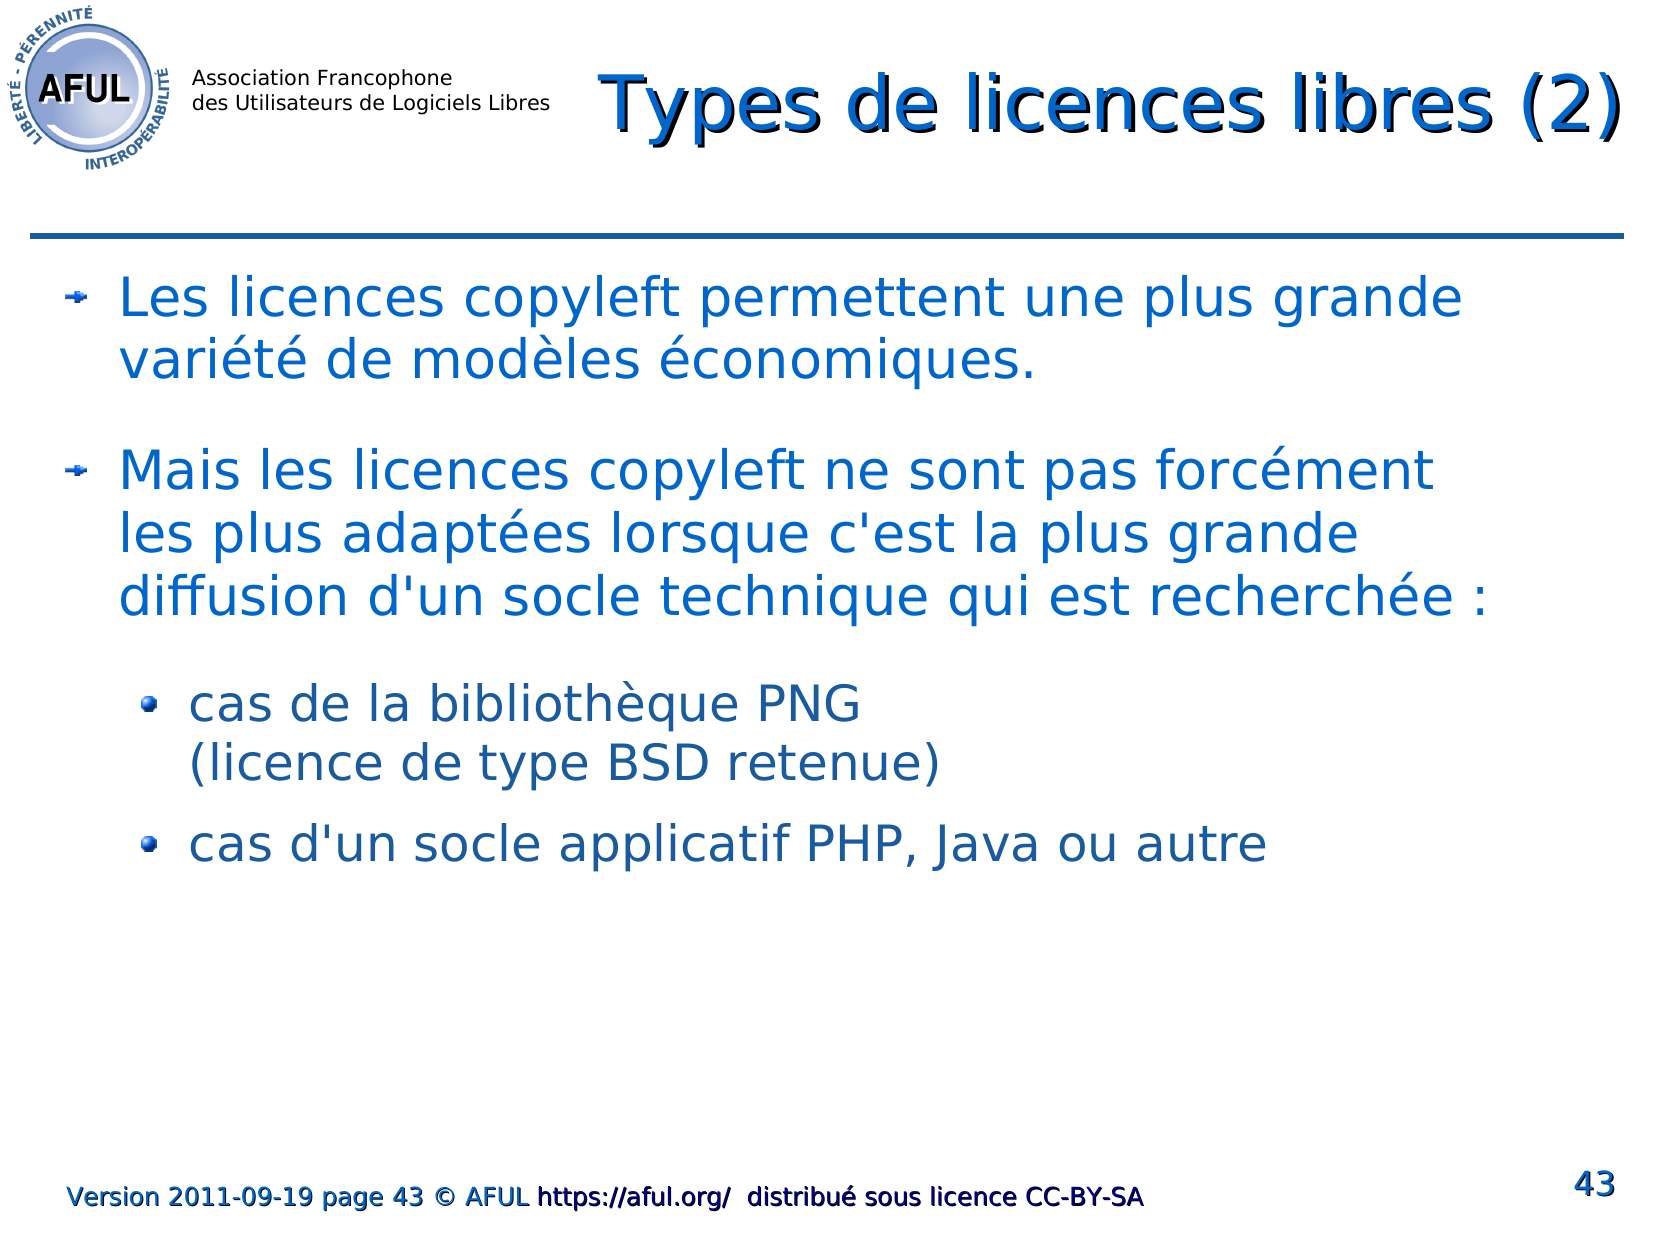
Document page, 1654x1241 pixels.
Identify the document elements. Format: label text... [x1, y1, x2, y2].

title Types de licences libres (2) [501, 0, 1625, 207]
list Les licences copyleft permettent une plus grande variété de modèles économiques. Mais les licences copyleft ne sont pas forcément les plus adaptées lorsque c'est la plus grande diffusion d'un socle technique qui est recherchée : cas de la bibliothèque PNG (licence de type BSD retenue) cas d'un socle applicatif PHP, Java ou autre [47, 265, 1595, 1211]
picture [0, 0, 178, 178]
